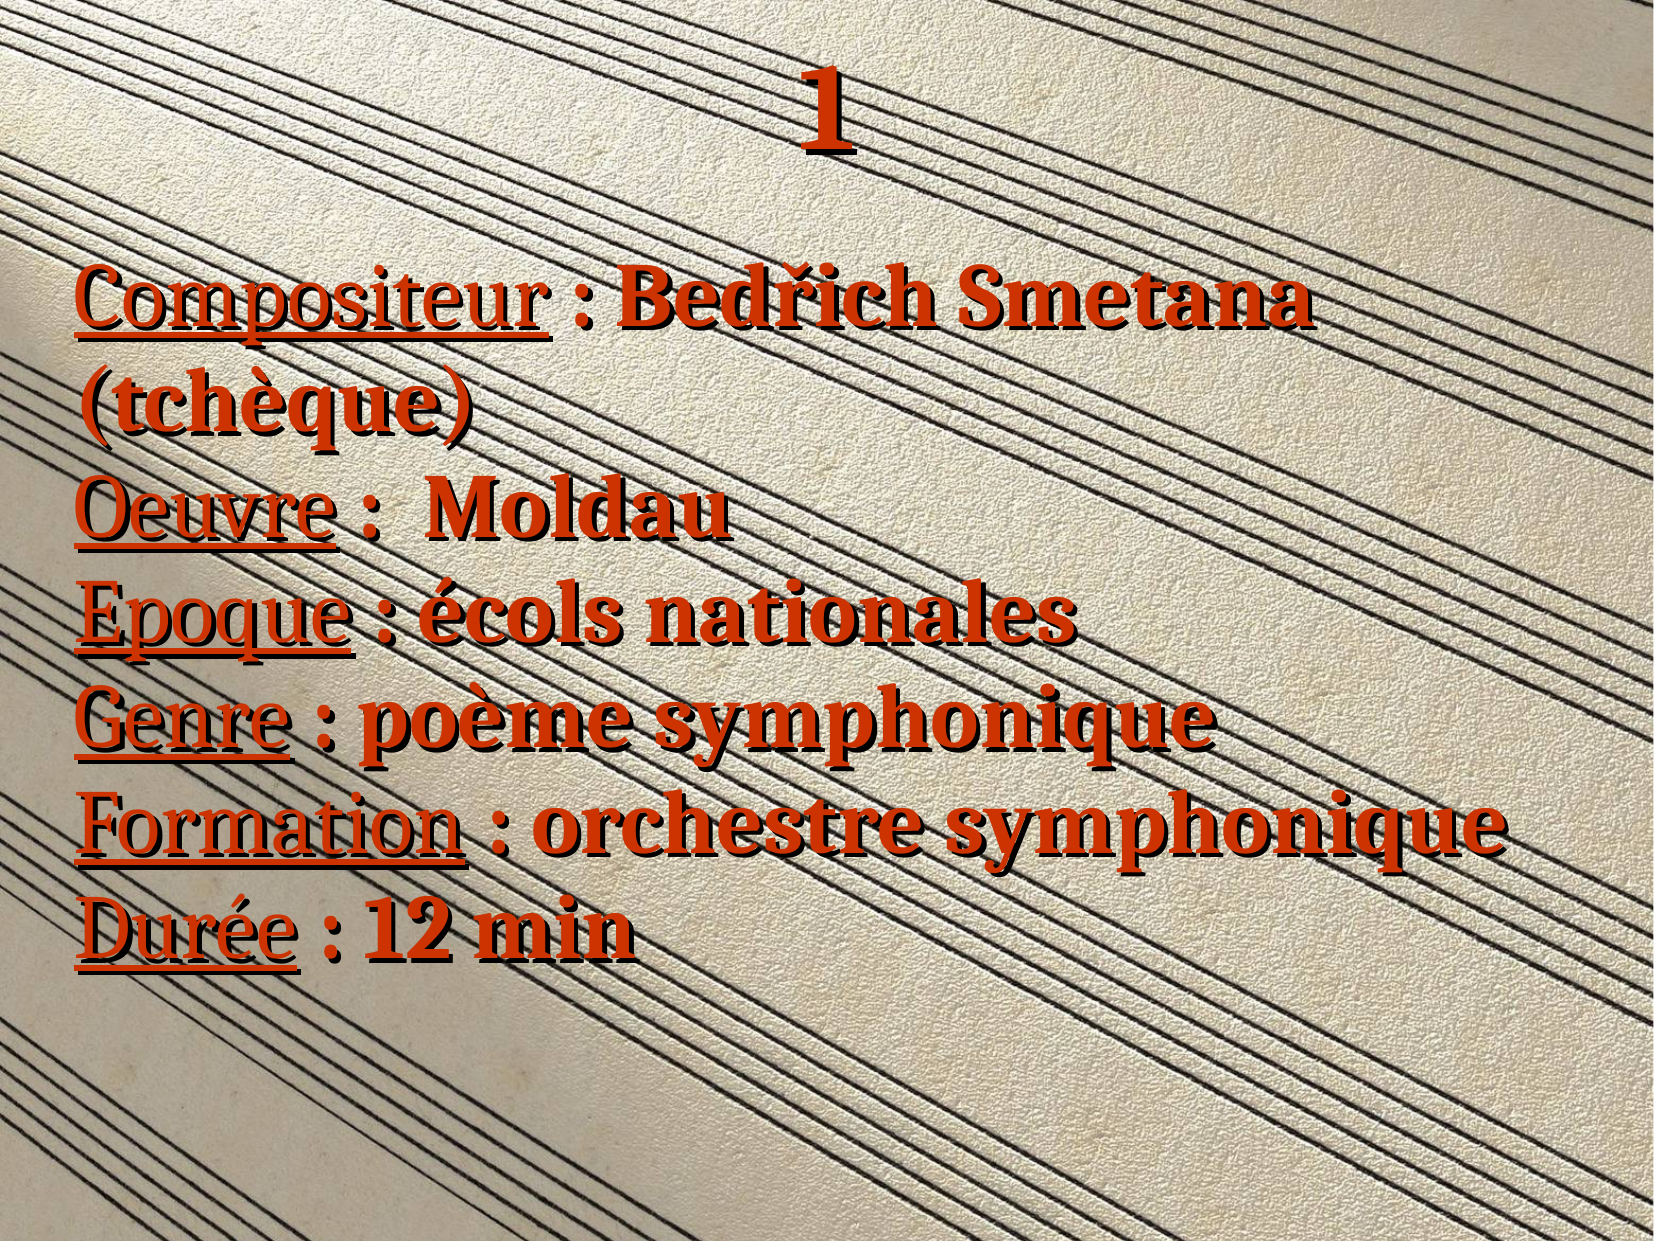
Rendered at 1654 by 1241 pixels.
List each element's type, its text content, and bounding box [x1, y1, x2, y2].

picture [0, 0, 1654, 1241]
text_box Compositeur : Bedřich Smetana (tchèque) Oeuvre : Moldau Epoque : écols nationales Genre : poème symphonique Formation : orchestre symphonique Durée : 12 min [59, 236, 1654, 1102]
text_box 1 [442, 29, 1211, 384]
